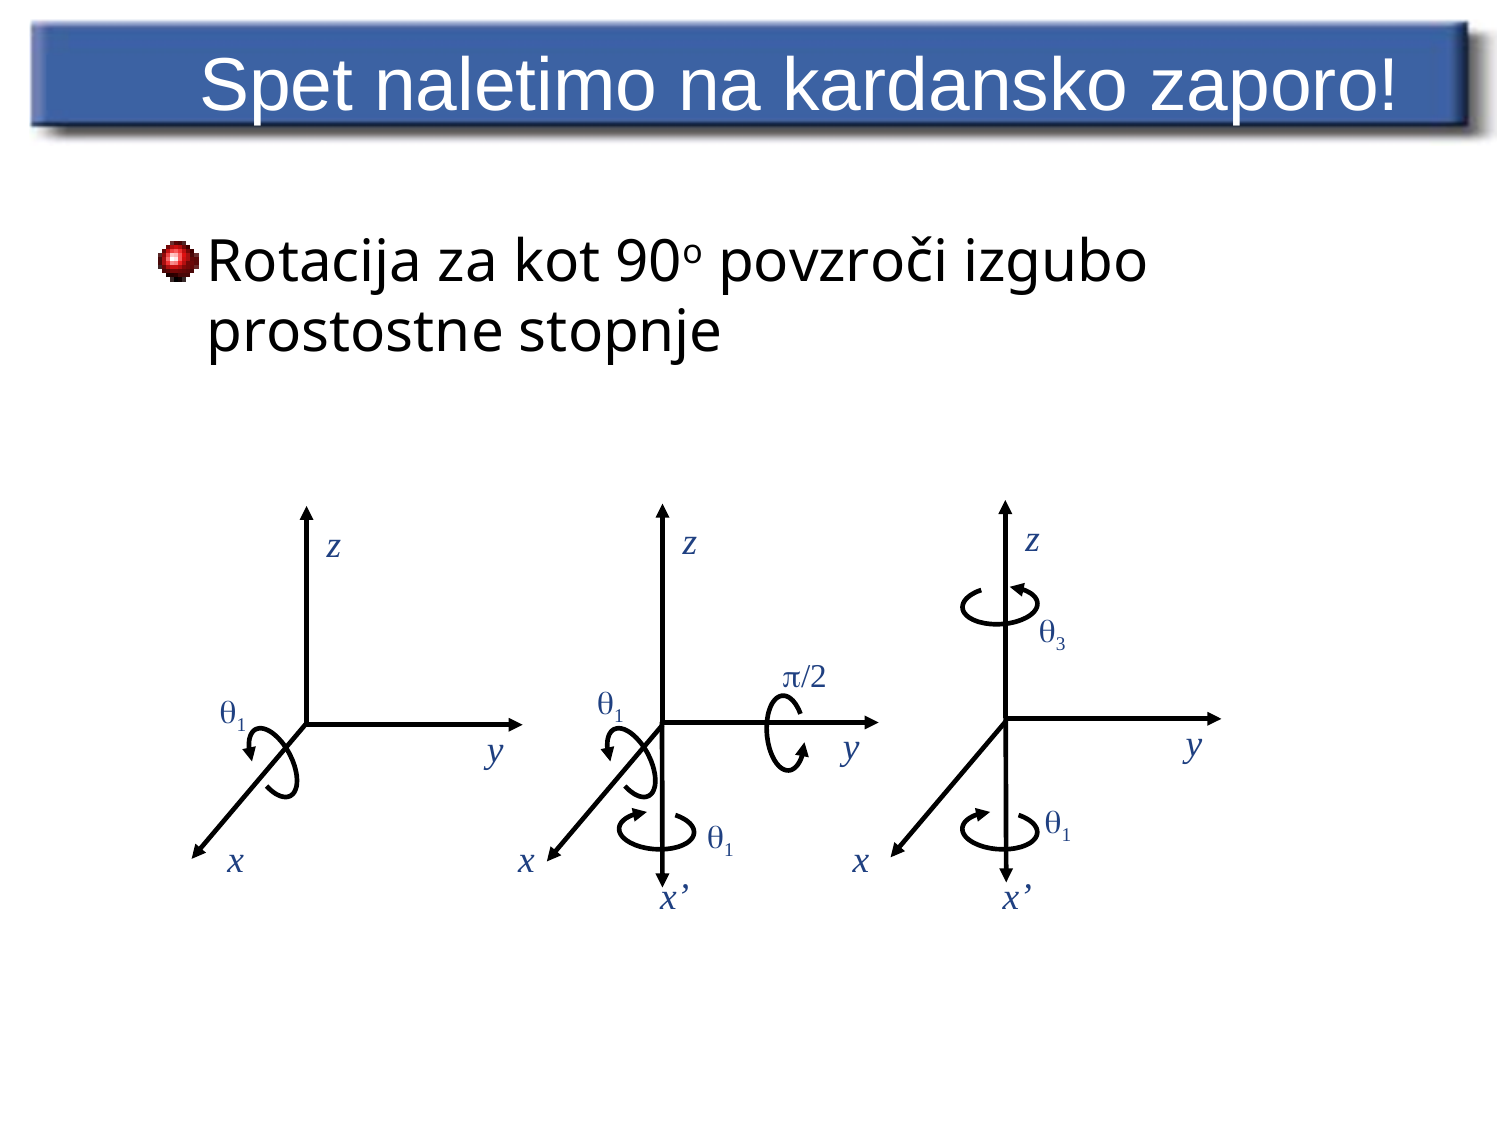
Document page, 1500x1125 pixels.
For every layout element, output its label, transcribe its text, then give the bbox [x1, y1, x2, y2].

text_box y [1170, 711, 1218, 772]
text_box z [1010, 506, 1055, 567]
text_box /2 [767, 646, 842, 702]
text_box 1 [204, 682, 262, 744]
text_box 1 [1029, 792, 1087, 854]
text_box 1 [613, 731, 628, 735]
text_box z [311, 512, 357, 573]
text_box z [668, 509, 713, 571]
text_box 3 [1023, 601, 1035, 616]
text_box 1 [252, 731, 262, 744]
text_box 1 [1029, 824, 1034, 840]
text_box y [828, 714, 875, 776]
picture [29, 18, 1497, 146]
text_box x’ [987, 864, 1047, 926]
list Rotacija za kot 90o povzroči izgubo prostostne stopnje [135, 215, 1427, 390]
text_box y [472, 717, 519, 778]
text_box 1 [692, 807, 749, 869]
title Spet naletimo na kardansko zaporo! [88, 7, 1500, 134]
text_box 3 [1023, 601, 1081, 663]
text_box x [503, 827, 550, 888]
text_box 1 [582, 673, 639, 735]
text_box x’ [645, 864, 705, 926]
text_box x [212, 827, 260, 888]
text_box x [837, 827, 885, 888]
